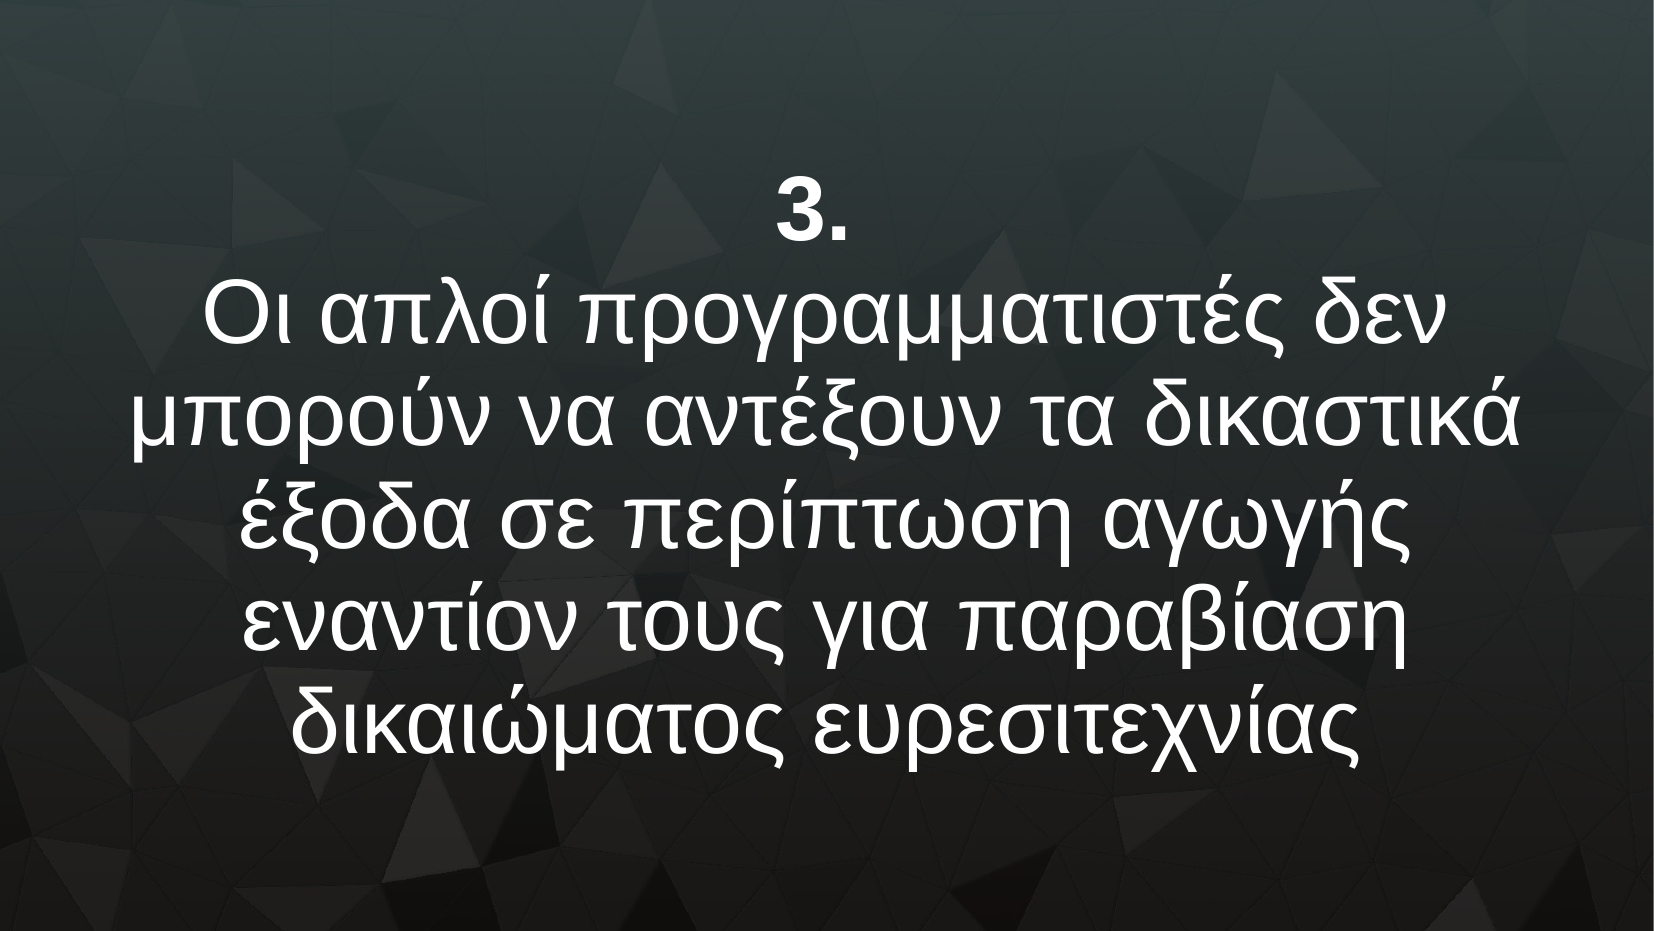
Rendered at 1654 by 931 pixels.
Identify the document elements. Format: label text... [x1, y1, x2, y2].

picture [0, 0, 1654, 931]
title 3. Οι απλοί προγραμματιστές δεν μπορούν να αντέξουν τα δικαστικά έξοδα σε περίπτωση αγωγής εναντίον τους για παραβίαση δικαιώματος ευρεσιτεχνίας [82, 157, 1571, 773]
